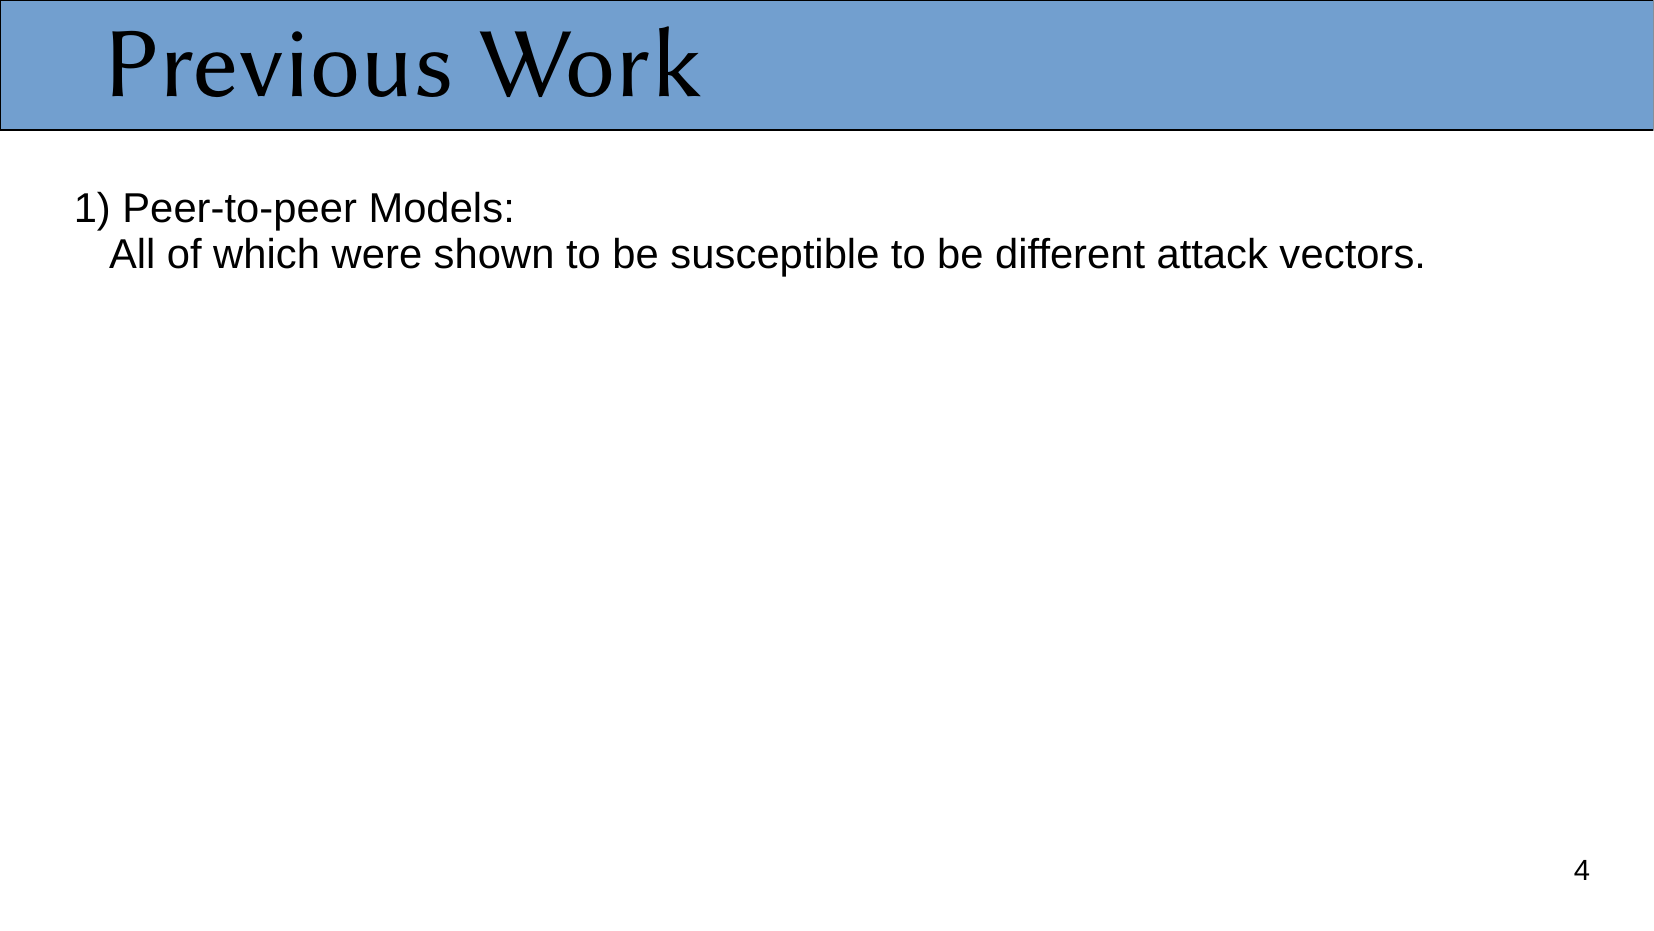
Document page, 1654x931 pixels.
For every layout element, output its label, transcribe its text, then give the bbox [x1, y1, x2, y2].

text_box Previous Work [88, 0, 1317, 131]
text_box [0, 0, 88, 130]
text_box [1317, 0, 1654, 130]
text_box Peer-to-peer Models: All of which were shown to be susceptible to be different attack vectors. [59, 177, 1595, 792]
text_box 4 [1559, 846, 1607, 895]
